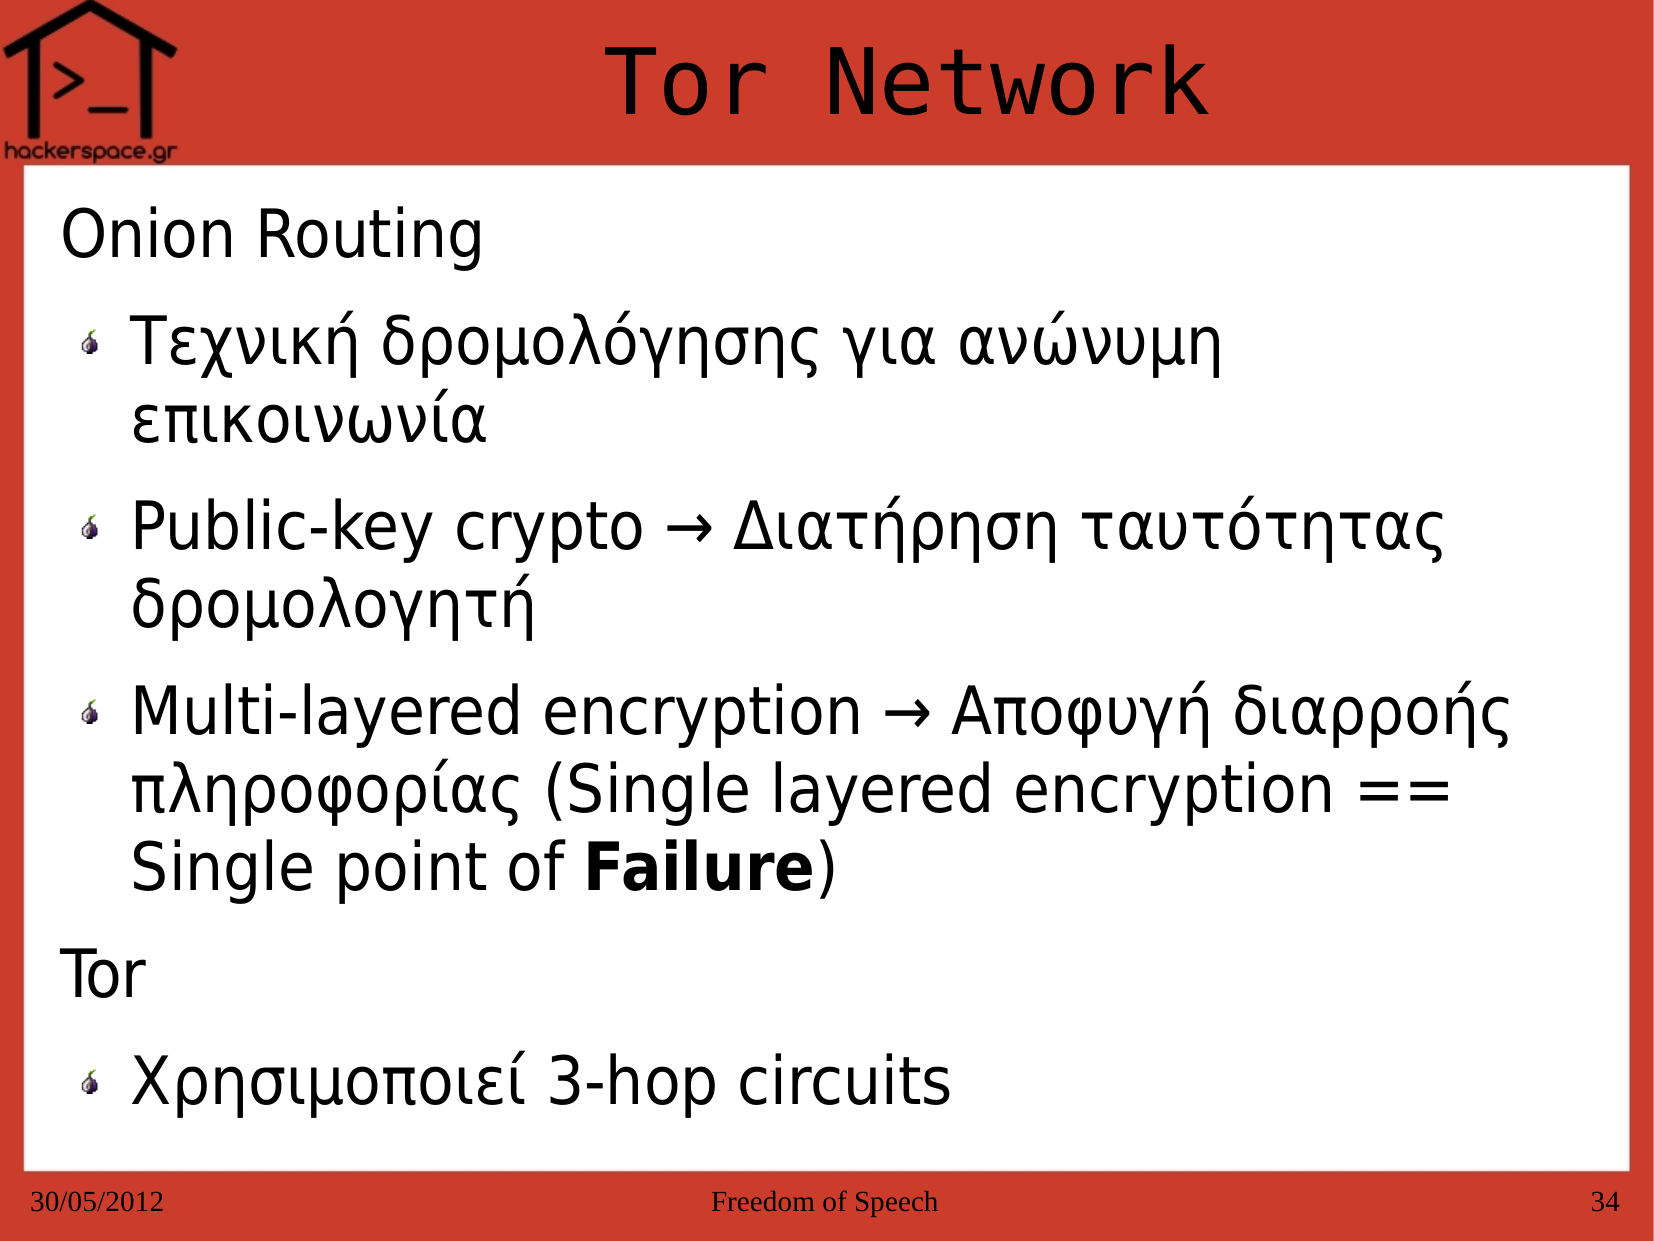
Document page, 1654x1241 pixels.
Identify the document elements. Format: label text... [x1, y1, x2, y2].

title Tor Network [195, 15, 1621, 151]
picture [0, 0, 1654, 1241]
list Onion Routing Τεχνική δρομολόγησης για ανώνυμη επικοινωνία Public-key crypto → Διατήρηση ταυτότητας δρομολογητή Multi-layered encryption → Αποφυγή διαρροής πληροφορίας (Single layered encryption == Single point of Failure) Tor Χρησιμοποιεί 3-hop circuits [60, 195, 1591, 1141]
